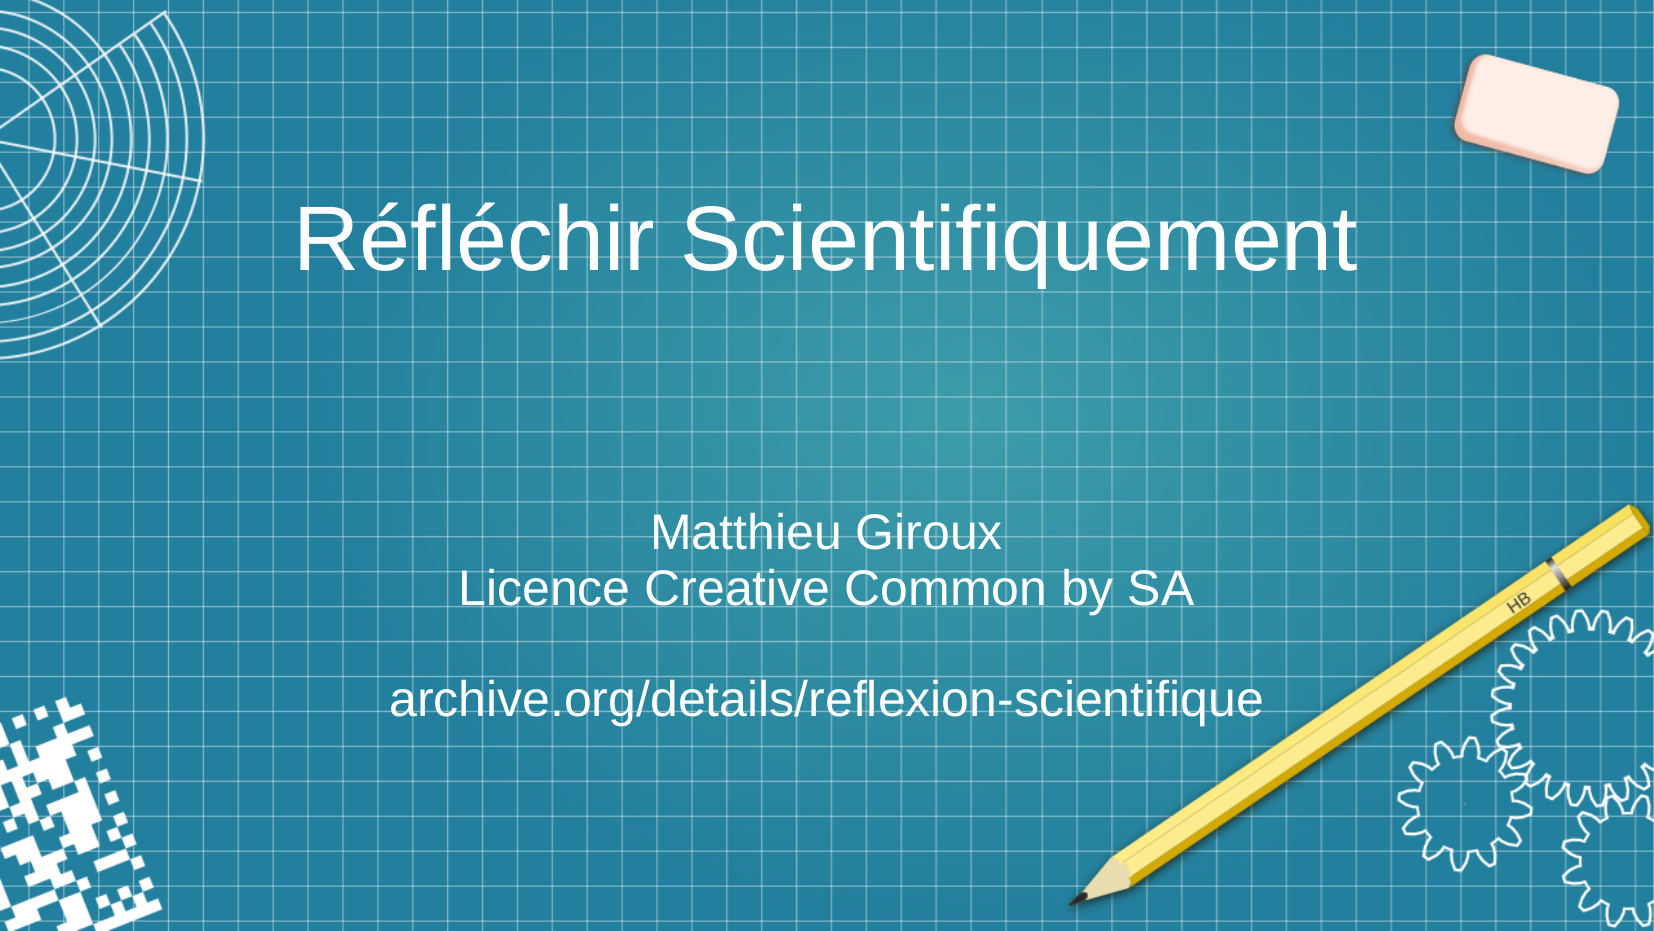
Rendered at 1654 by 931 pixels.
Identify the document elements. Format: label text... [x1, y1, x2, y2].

subtitle Matthieu Giroux Licence Creative Common by SA archive.org/details/reflexion-scientifique [82, 389, 1571, 842]
title Réfléchir Scientifiquement [82, 132, 1571, 346]
picture [0, 0, 1654, 931]
